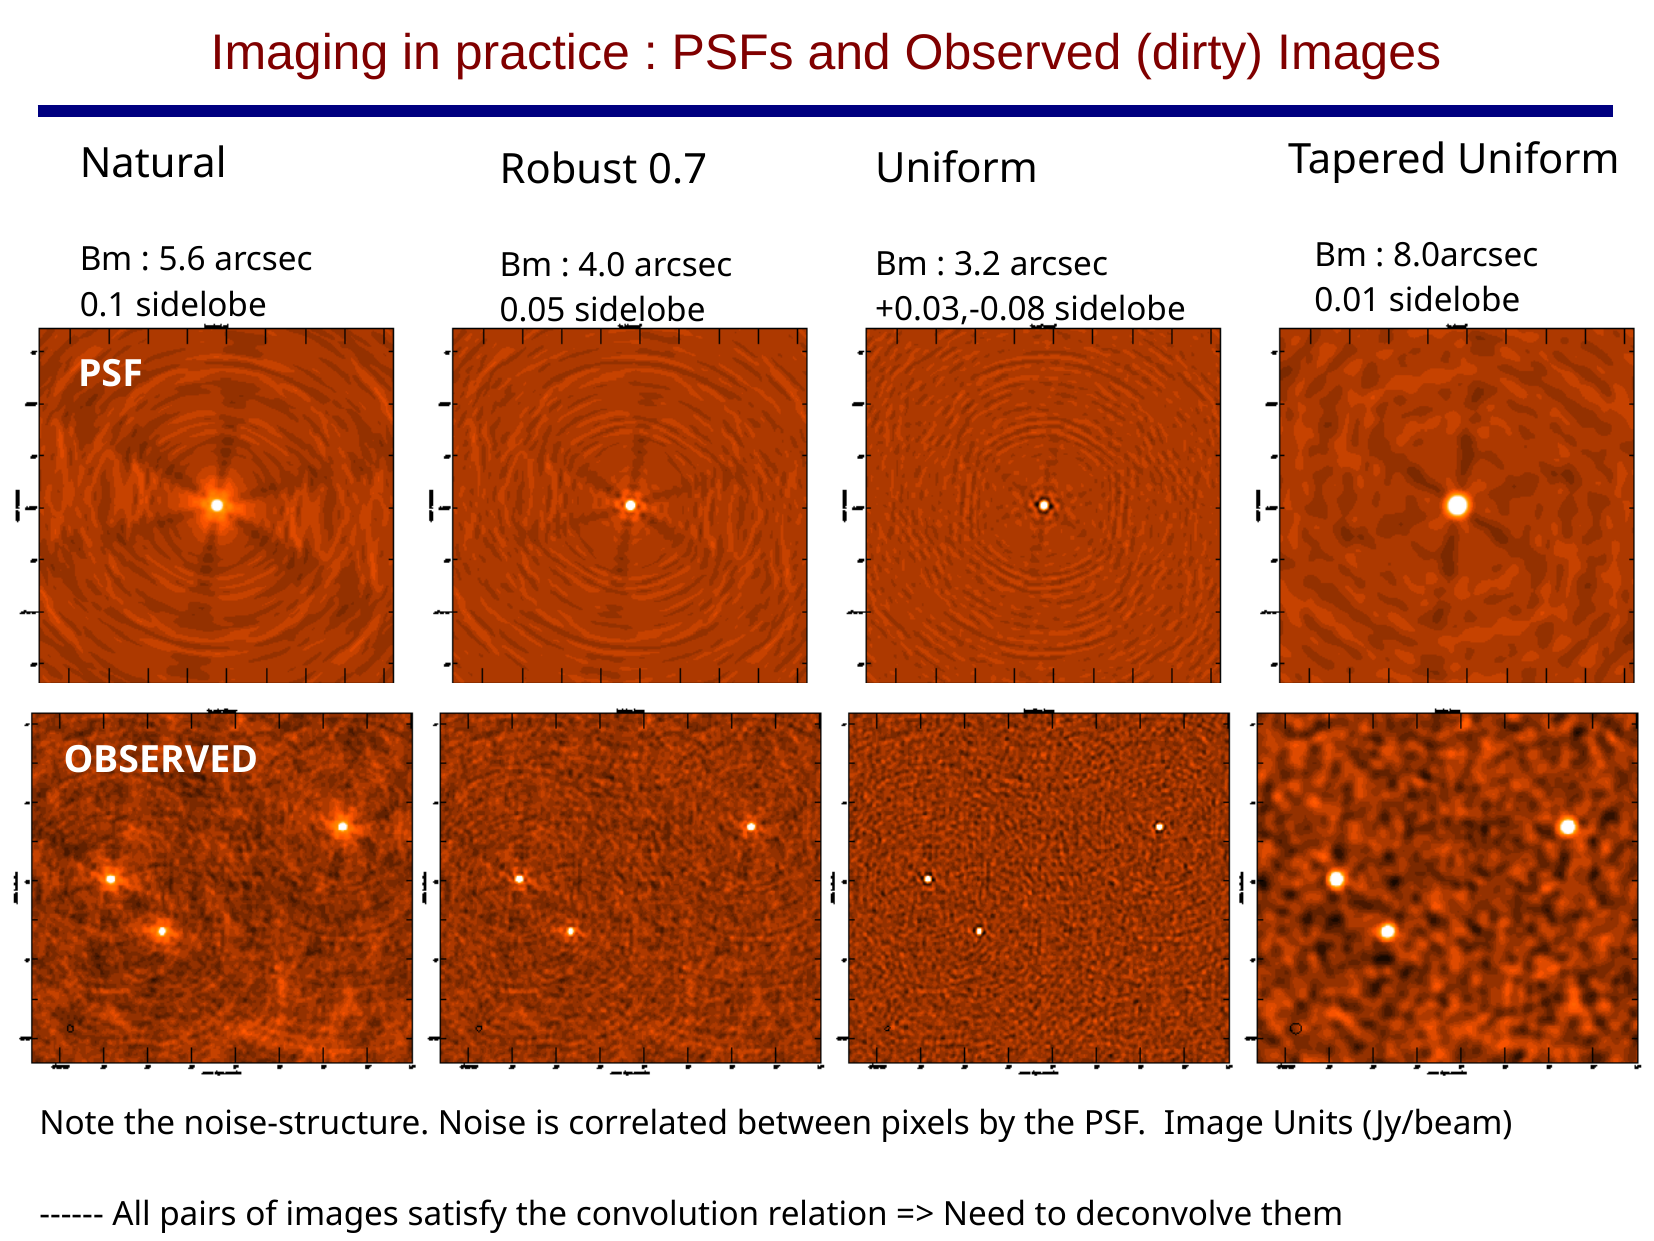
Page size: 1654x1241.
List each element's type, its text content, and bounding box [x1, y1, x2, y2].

text_box Note the noise-structure. Noise is correlated between pixels by the PSF. Image Units (Jy/beam) ------ All pairs of images satisfy the convolution relation => Need to deconvolve them [24, 1092, 1641, 1223]
picture [1083, 309, 1093, 318]
title Imaging in practice : PSFs and Observed (dirty) Images [82, 15, 1571, 89]
picture [1131, 309, 1141, 318]
picture [1, 301, 1653, 1161]
picture [984, 309, 993, 318]
picture [651, 311, 661, 319]
picture [84, 305, 93, 314]
picture [672, 311, 682, 319]
picture [1319, 301, 1328, 309]
picture [1152, 309, 1162, 318]
text_box PSF [63, 339, 202, 404]
picture [899, 309, 908, 318]
picture [212, 305, 222, 314]
text_box Natural Bm : 5.6 arcsec 0.1 sidelobe [64, 125, 381, 305]
picture [1012, 309, 1021, 318]
picture [1466, 301, 1476, 309]
picture [927, 309, 936, 318]
text_box Robust 0.7 Bm : 4.0 arcsec 0.05 sidelobe [484, 131, 804, 311]
picture [532, 311, 541, 319]
picture [233, 305, 243, 314]
picture [1347, 301, 1356, 309]
text_box Tapered Uniform Bm : 8.0arcsec 0.01 sidelobe [1273, 121, 1653, 301]
picture [603, 311, 613, 319]
picture [504, 311, 513, 319]
text_box Uniform Bm : 3.2 arcsec +0.03,-0.08 sidelobe [860, 129, 1257, 309]
picture [1418, 301, 1428, 309]
picture [164, 305, 174, 314]
text_box OBSERVED [48, 725, 315, 790]
picture [1487, 301, 1497, 309]
picture [1031, 309, 1041, 318]
